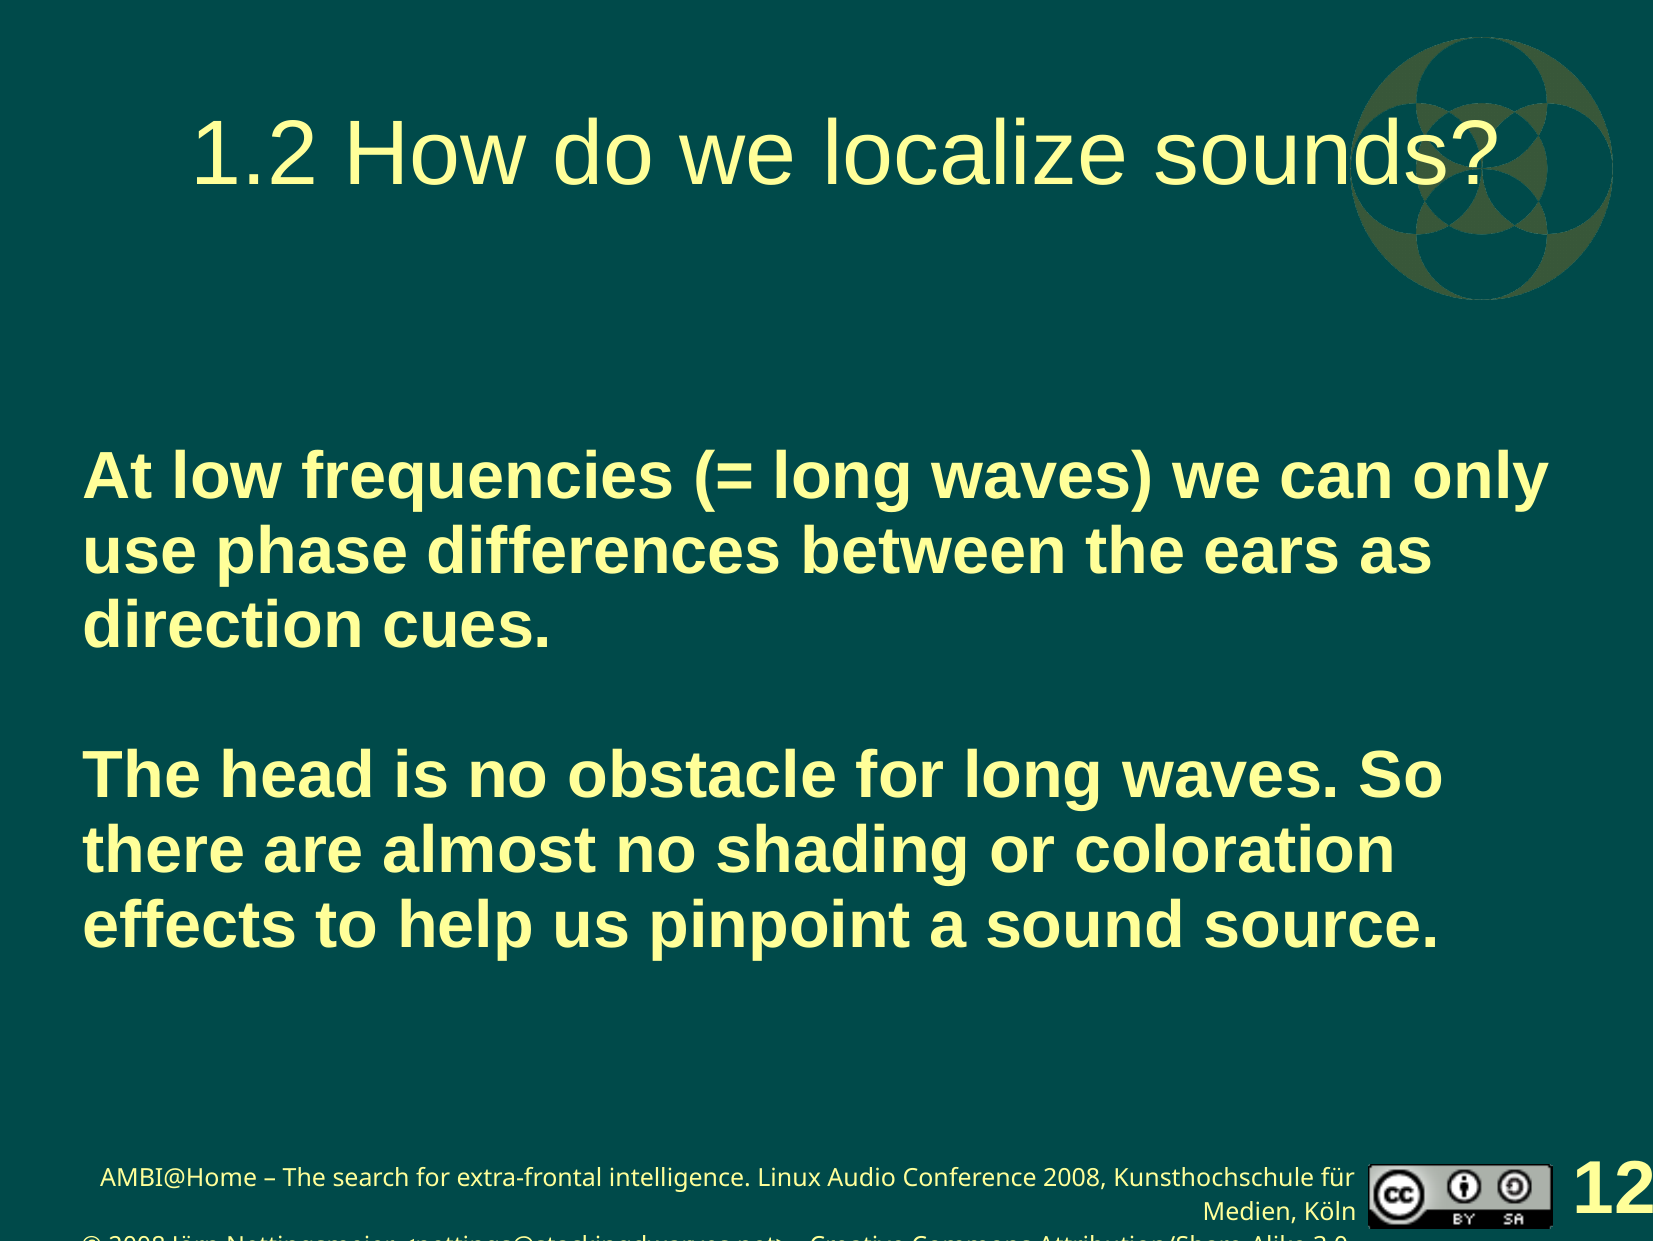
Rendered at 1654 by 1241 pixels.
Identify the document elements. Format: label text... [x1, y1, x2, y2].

picture [1368, 1164, 1553, 1229]
picture [1350, 37, 1613, 300]
subtitle At low frequencies (= long waves) we can only use phase differences between the ears as direction cues. The head is no obstacle for long waves. So there are almost no shading or coloration effects to help us pinpoint a sound source. [82, 297, 1571, 1102]
title 1.2 How do we localize sounds? [82, 56, 1576, 250]
